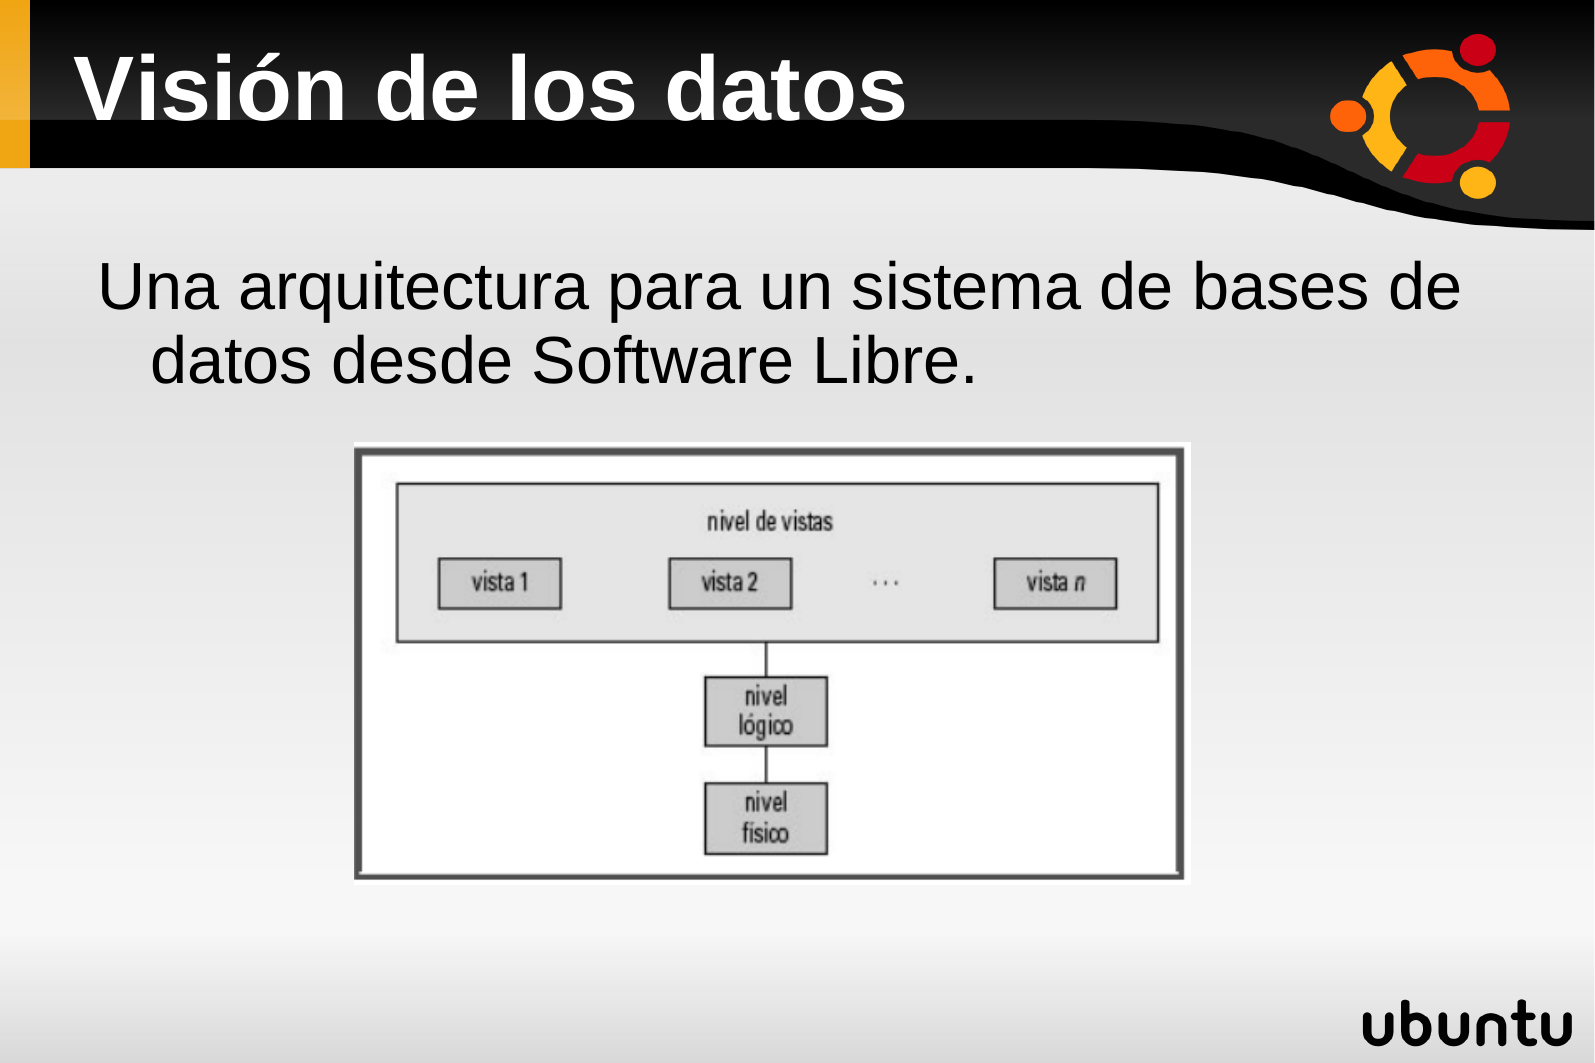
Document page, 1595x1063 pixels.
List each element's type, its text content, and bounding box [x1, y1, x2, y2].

title Visión de los datos [74, 7, 1510, 171]
list Una arquitectura para un sistema de bases de datos desde Software Libre. [79, 248, 1515, 936]
picture [0, 0, 1595, 1063]
